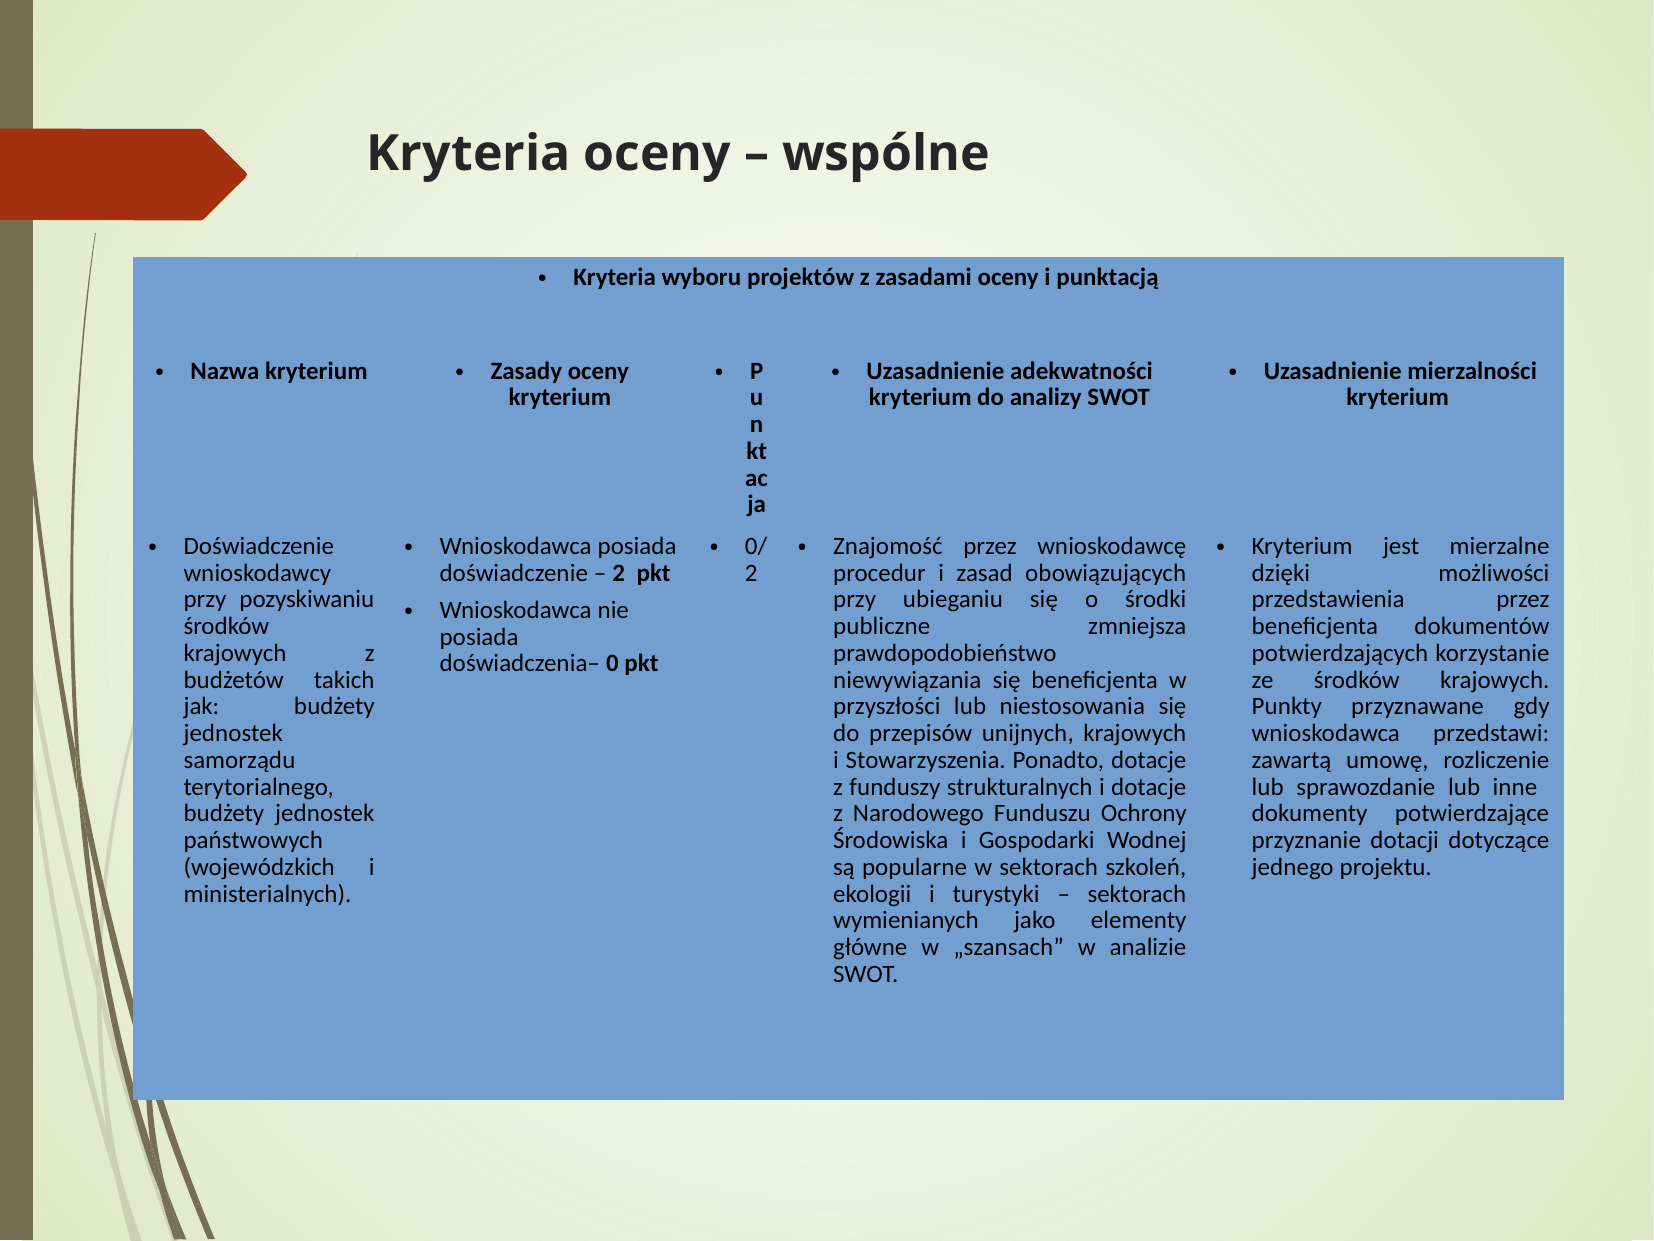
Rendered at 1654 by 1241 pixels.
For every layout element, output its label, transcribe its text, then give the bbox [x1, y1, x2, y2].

table_cell Uzasadnienie mierzalności kryterium [1201, 351, 1564, 527]
table_cell Zasady oceny kryterium [389, 351, 695, 527]
table_cell Wnioskodawca posiada doświadczenie – 2 pkt Wnioskodawca nie posiada doświadczenia– 0 pkt [389, 527, 695, 1100]
table_cell Uzasadnienie adekwatności kryterium do analizy SWOT [783, 351, 1201, 527]
table_cell Doświadczenie wnioskodawcy przy pozyskiwaniu środków krajowych z budżetów takich jak: budżety jednostek samorządu terytorialnego, budżety jednostek państwowych (wojewódzkich i ministerialnych). [133, 527, 389, 1100]
table_cell Kryterium jest mierzalne dzięki możliwości przedstawienia przez beneficjenta dokumentów potwierdzających korzystanie ze środków krajowych. Punkty przyznawane gdy wnioskodawca przedstawi: zawartą umowę, rozliczenie lub sprawozdanie lub inne dokumenty potwierdzające przyznanie dotacji dotyczące jednego projektu. [1201, 527, 1564, 1100]
table_cell Punktacja [695, 351, 783, 527]
title Kryteria oceny – wspólne [351, 112, 1544, 257]
table_cell 0/2 [695, 527, 783, 1100]
table_header Kryteria wyboru projektów z zasadami oceny i punktacją [133, 257, 1564, 351]
table_cell Nazwa kryterium [133, 351, 389, 527]
table_cell Znajomość przez wnioskodawcę procedur i zasad obowiązujących przy ubieganiu się o środki publiczne zmniejsza prawdopodobieństwo niewywiązania się beneficjenta w przyszłości lub niestosowania się do przepisów unijnych, krajowych i Stowarzyszenia. Ponadto, dotacje z funduszy strukturalnych i dotacje z Narodowego Funduszu Ochrony Środowiska i Gospodarki Wodnej są popularne w sektorach szkoleń, ekologii i turystyki – sektorach wymienianych jako elementy główne w „szansach” w analizie SWOT. [783, 527, 1201, 1100]
